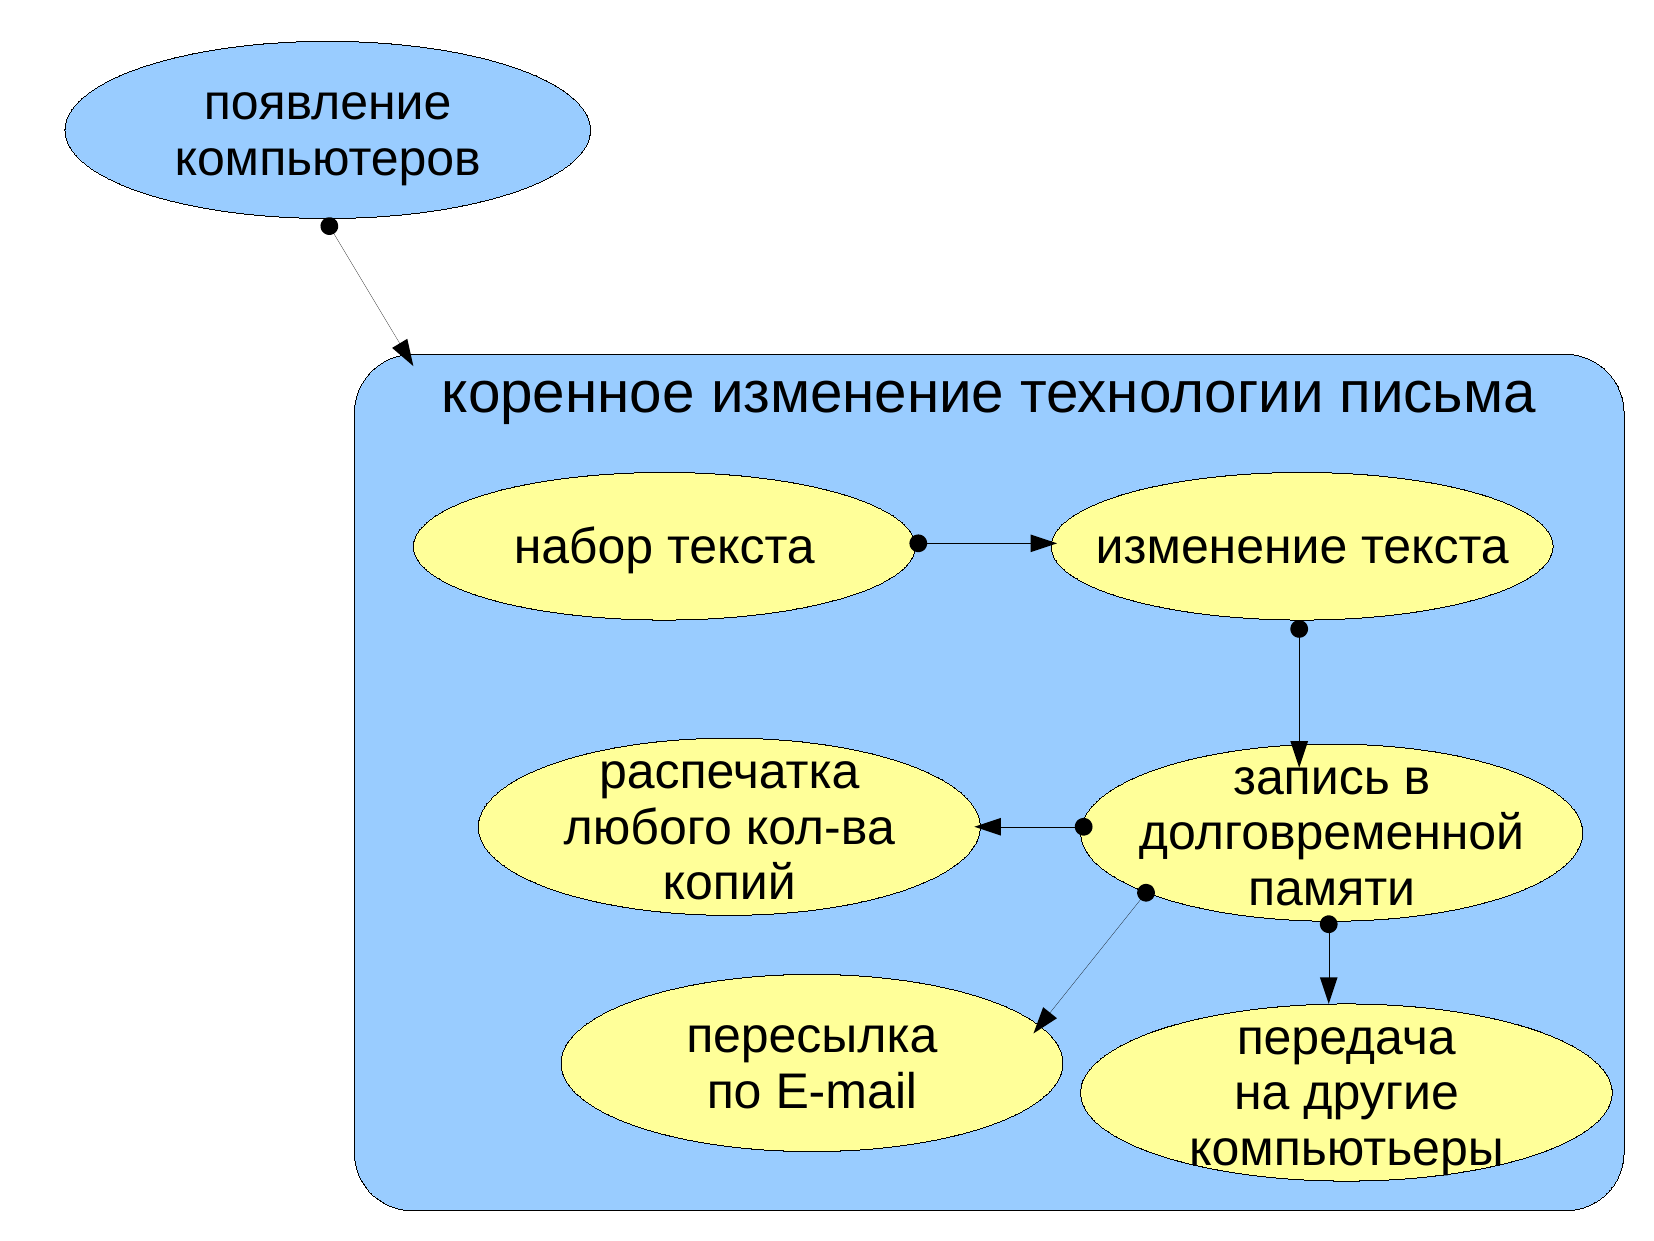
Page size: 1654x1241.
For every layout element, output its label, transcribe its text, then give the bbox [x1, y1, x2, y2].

text_box коренное изменение технологии письма [354, 354, 1625, 1211]
text_box запись в долговременной памяти [1080, 744, 1583, 922]
text_box изменение текста [1051, 472, 1554, 621]
text_box распечатка любого кол-ва копий [478, 738, 981, 916]
text_box передача на другие компьютьеры [1080, 1003, 1613, 1182]
text_box пересылка по E-mail [561, 974, 1063, 1152]
text_box появление компьютеров [64, 41, 591, 219]
text_box набор текста [413, 472, 915, 621]
